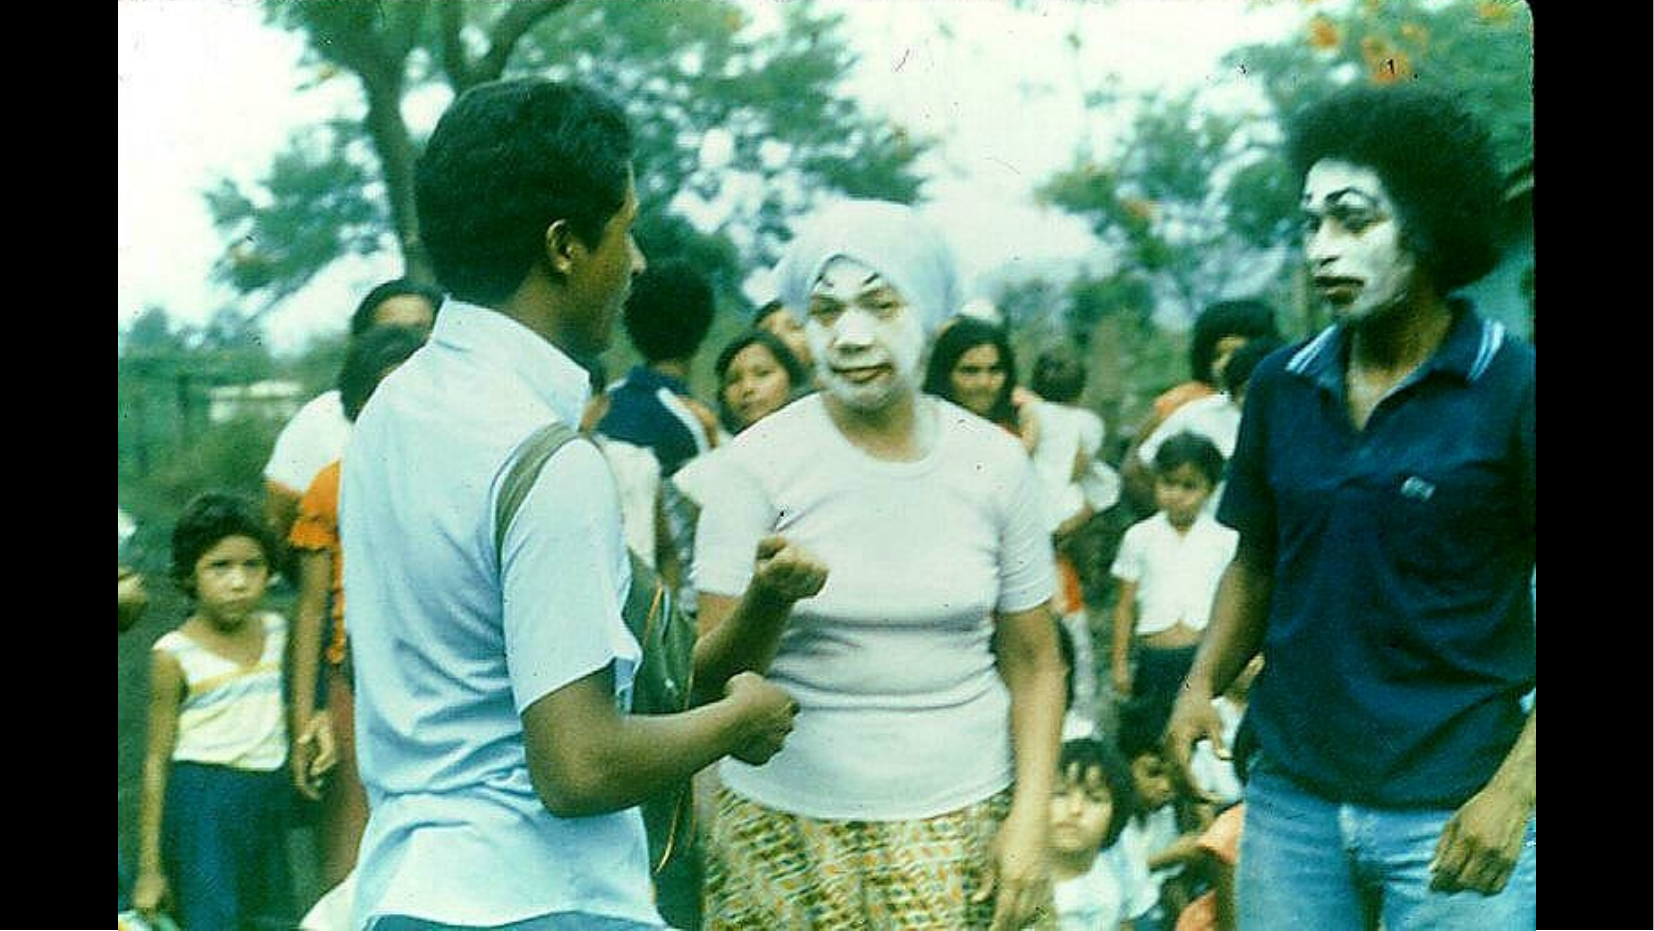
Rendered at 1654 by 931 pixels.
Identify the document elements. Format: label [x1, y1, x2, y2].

picture [118, 0, 1536, 931]
